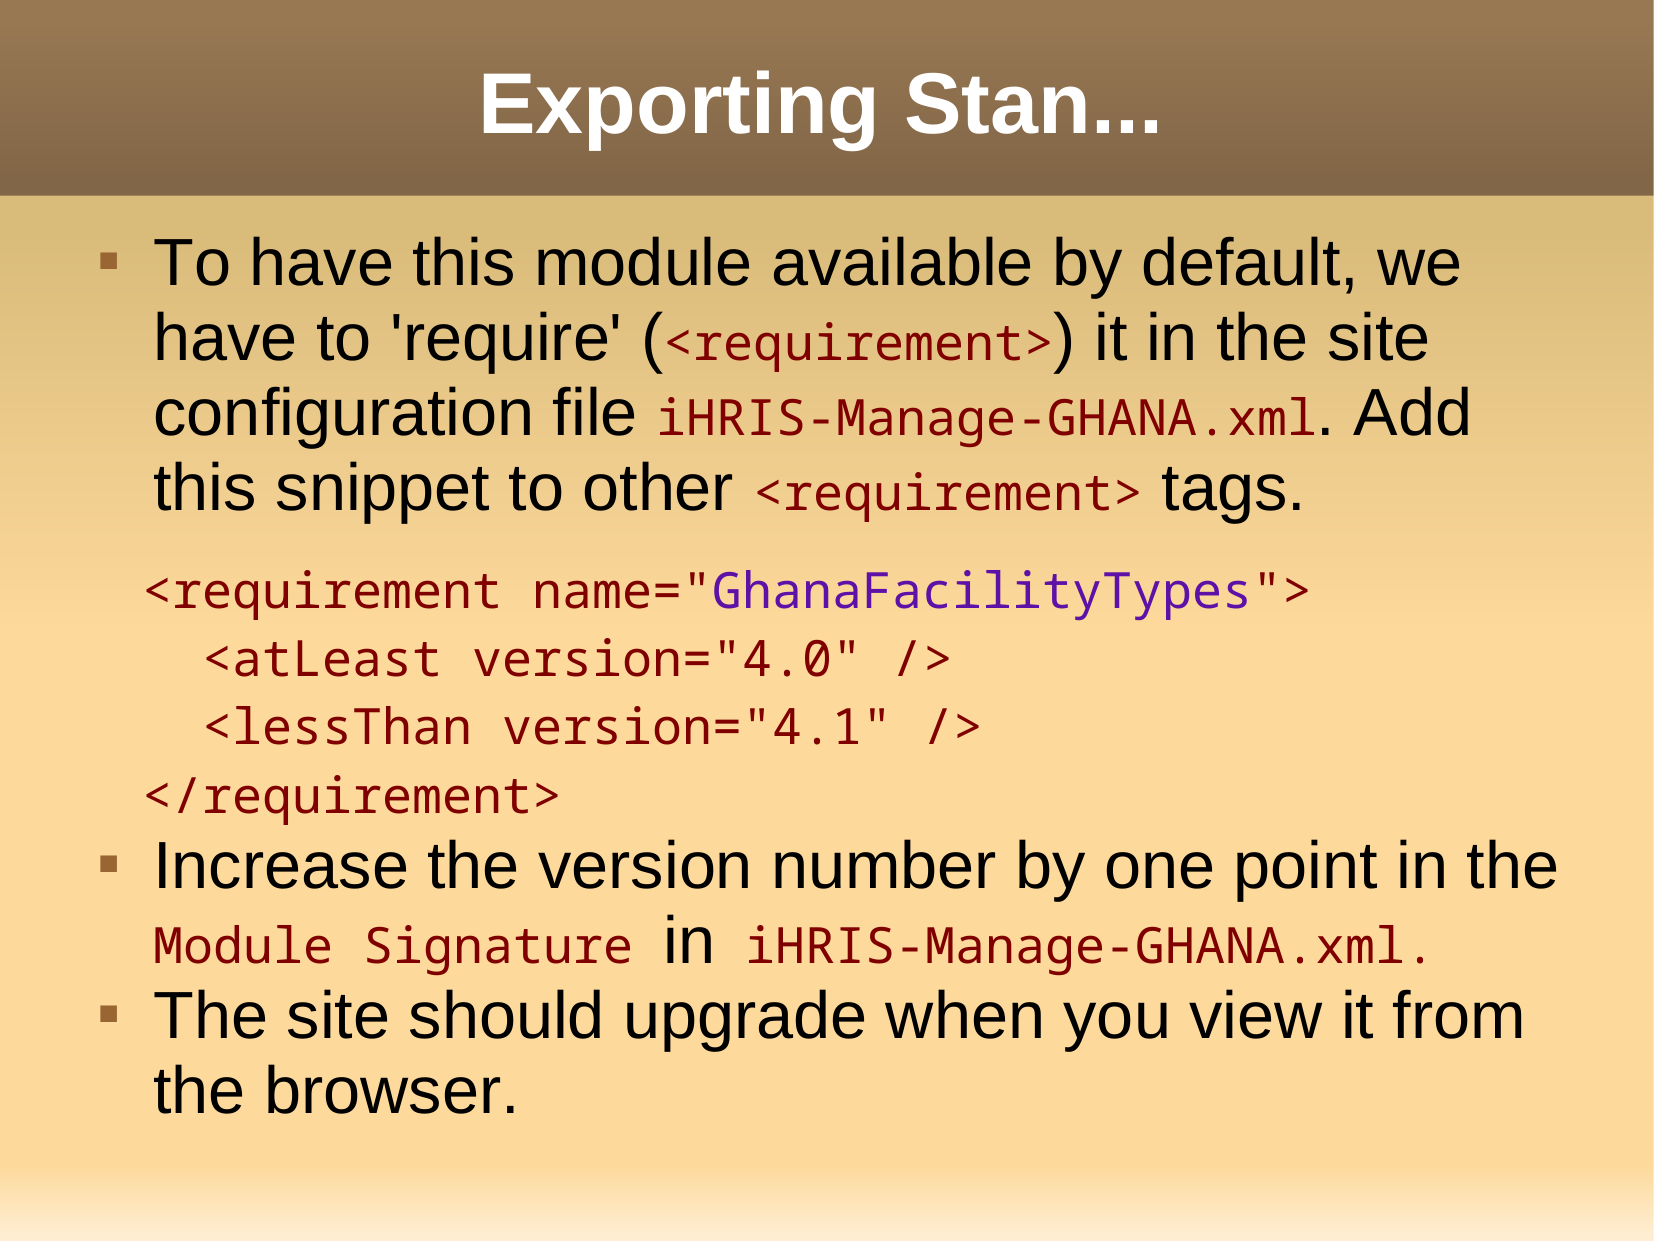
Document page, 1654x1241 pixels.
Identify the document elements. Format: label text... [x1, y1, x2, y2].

list To have this module available by default, we have to 'require' (<requirement>) it in the site configuration file iHRIS-Manage-GHANA.xml. Add this snippet to other <requirement> tags. <requirement name="GhanaFacilityTypes"> <atLeast version="4.0" /> <lessThan version="4.1" /> </requirement> Increase the version number by one point in the Module Signature in iHRIS-Manage-GHANA.xml. The site should upgrade when you view it from the browser. [82, 225, 1571, 1163]
picture [0, 0, 1654, 1241]
title Exporting Stan... [76, 0, 1565, 208]
